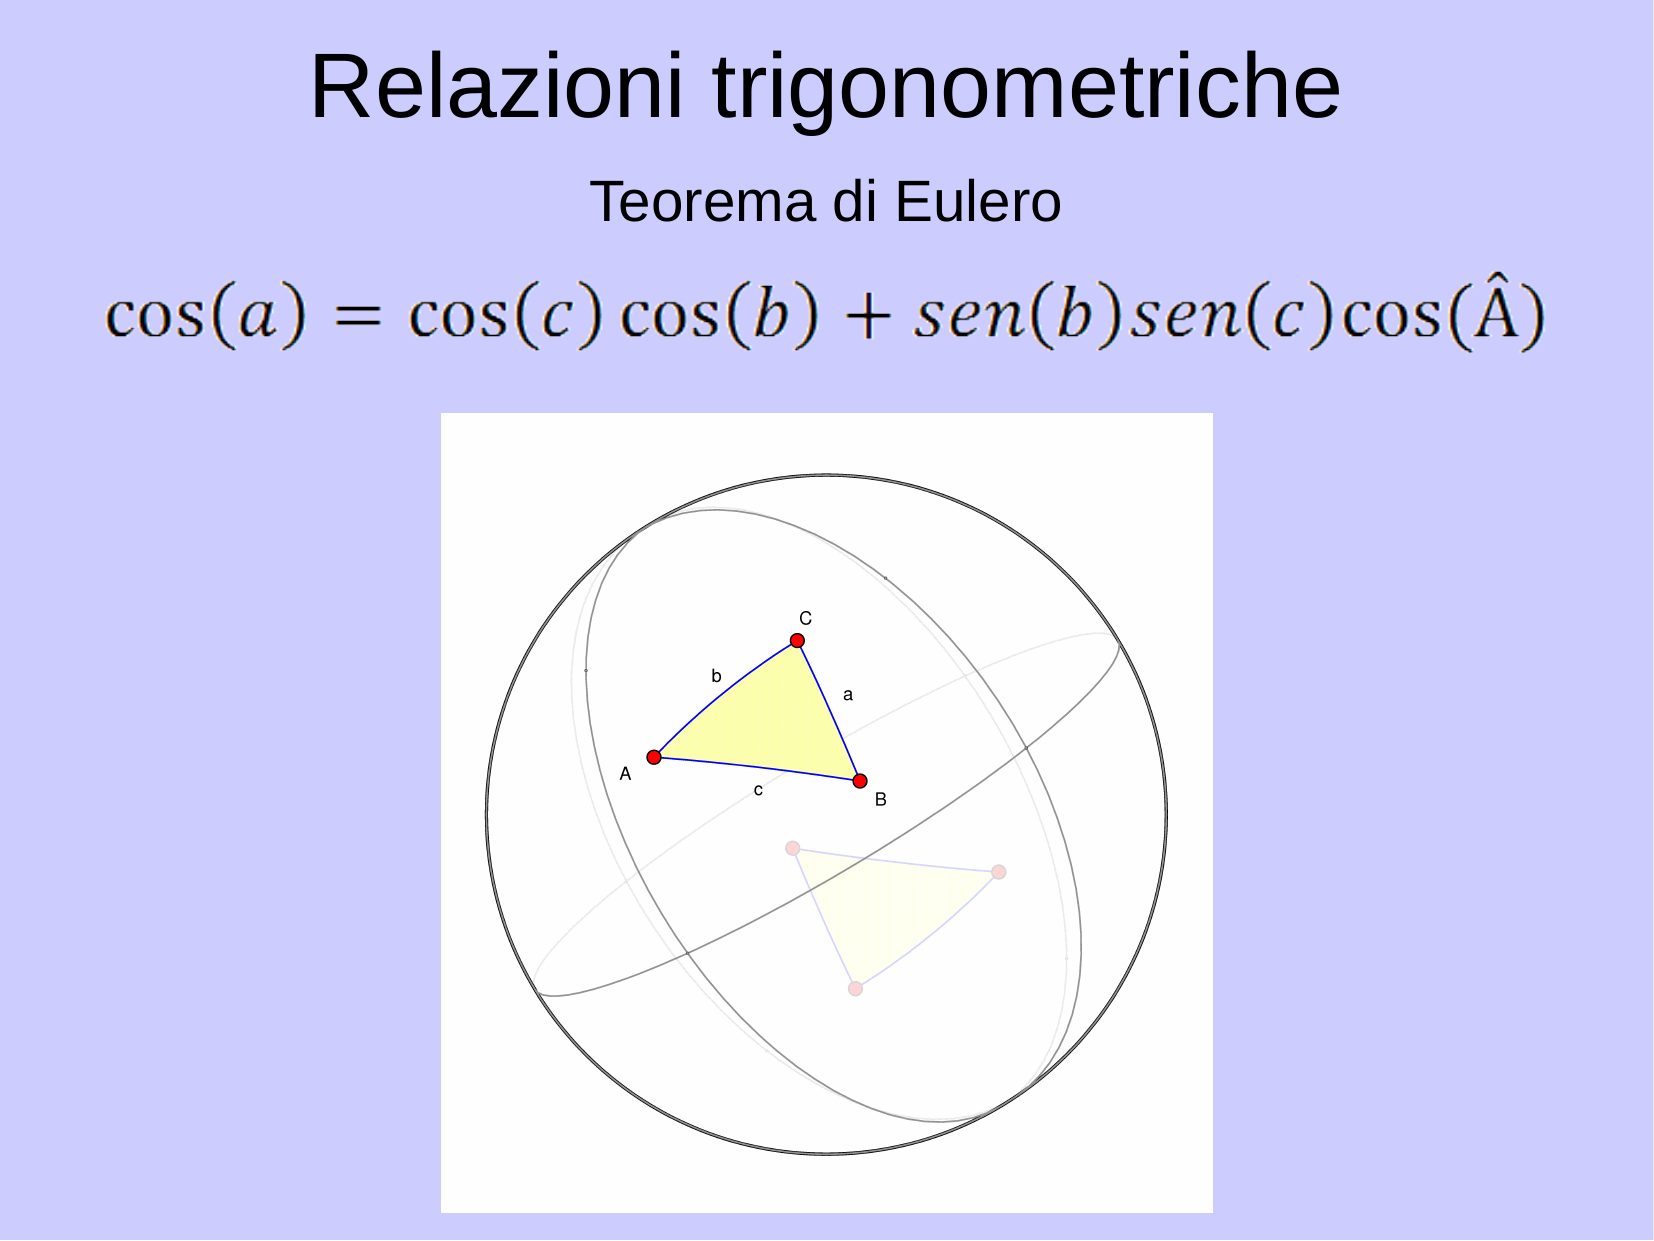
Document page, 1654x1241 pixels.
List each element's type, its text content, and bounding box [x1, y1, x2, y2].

picture [441, 413, 1213, 1213]
text_box Relazioni trigonometriche [124, 0, 1530, 190]
picture [104, 265, 1550, 370]
text_box Teorema di Eulero [497, 160, 1157, 242]
